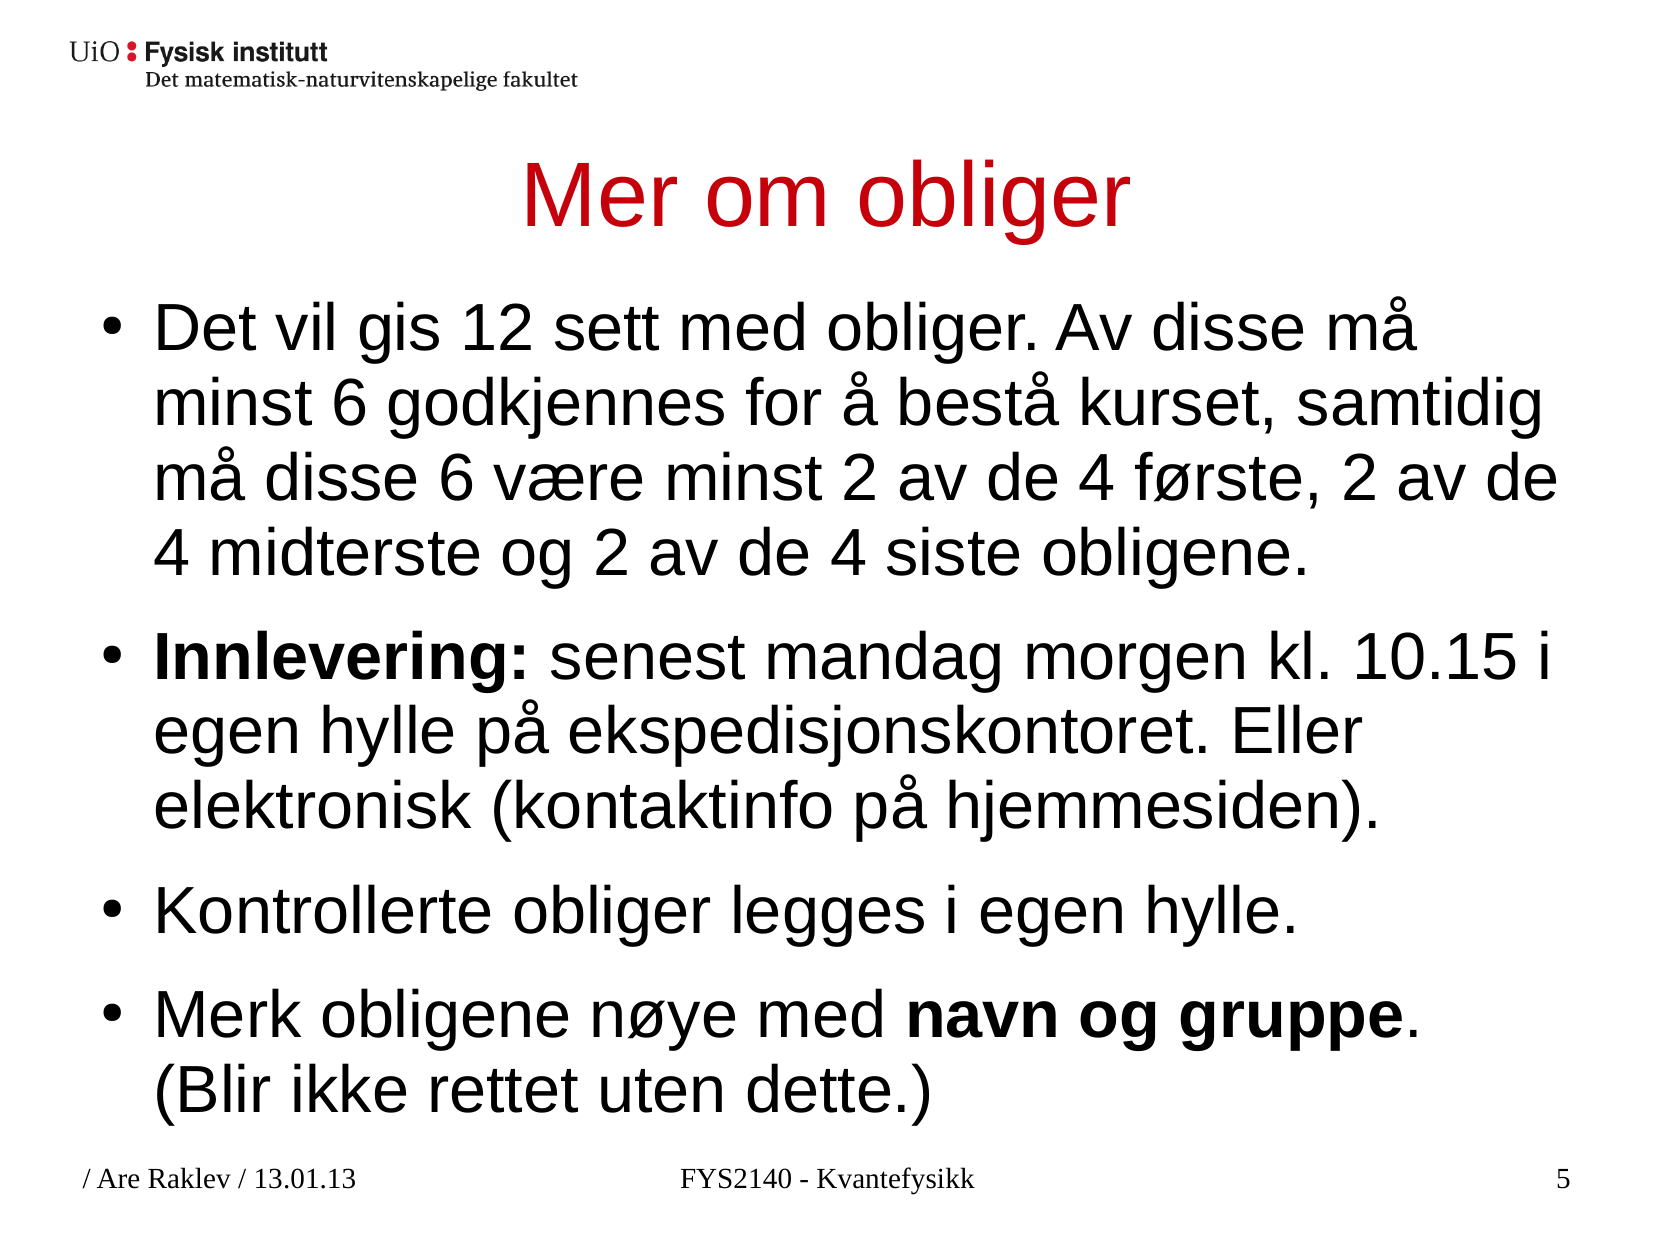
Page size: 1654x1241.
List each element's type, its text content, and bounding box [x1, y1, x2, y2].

list Det vil gis 12 sett med obliger. Av disse må minst 6 godkjennes for å bestå kurset, samtidig må disse 6 være minst 2 av de 4 første, 2 av de 4 midterste og 2 av de 4 siste obligene. Innlevering: senest mandag morgen kl. 10.15 i egen hylle på ekspedisjonskontoret. Eller elektronisk (kontaktinfo på hjemmesiden). Kontrollerte obliger legges i egen hylle. Merk obligene nøye med navn og gruppe. (Blir ikke rettet uten dette.) [82, 290, 1571, 1125]
title Mer om obliger [82, 90, 1571, 290]
picture [68, 37, 581, 93]
